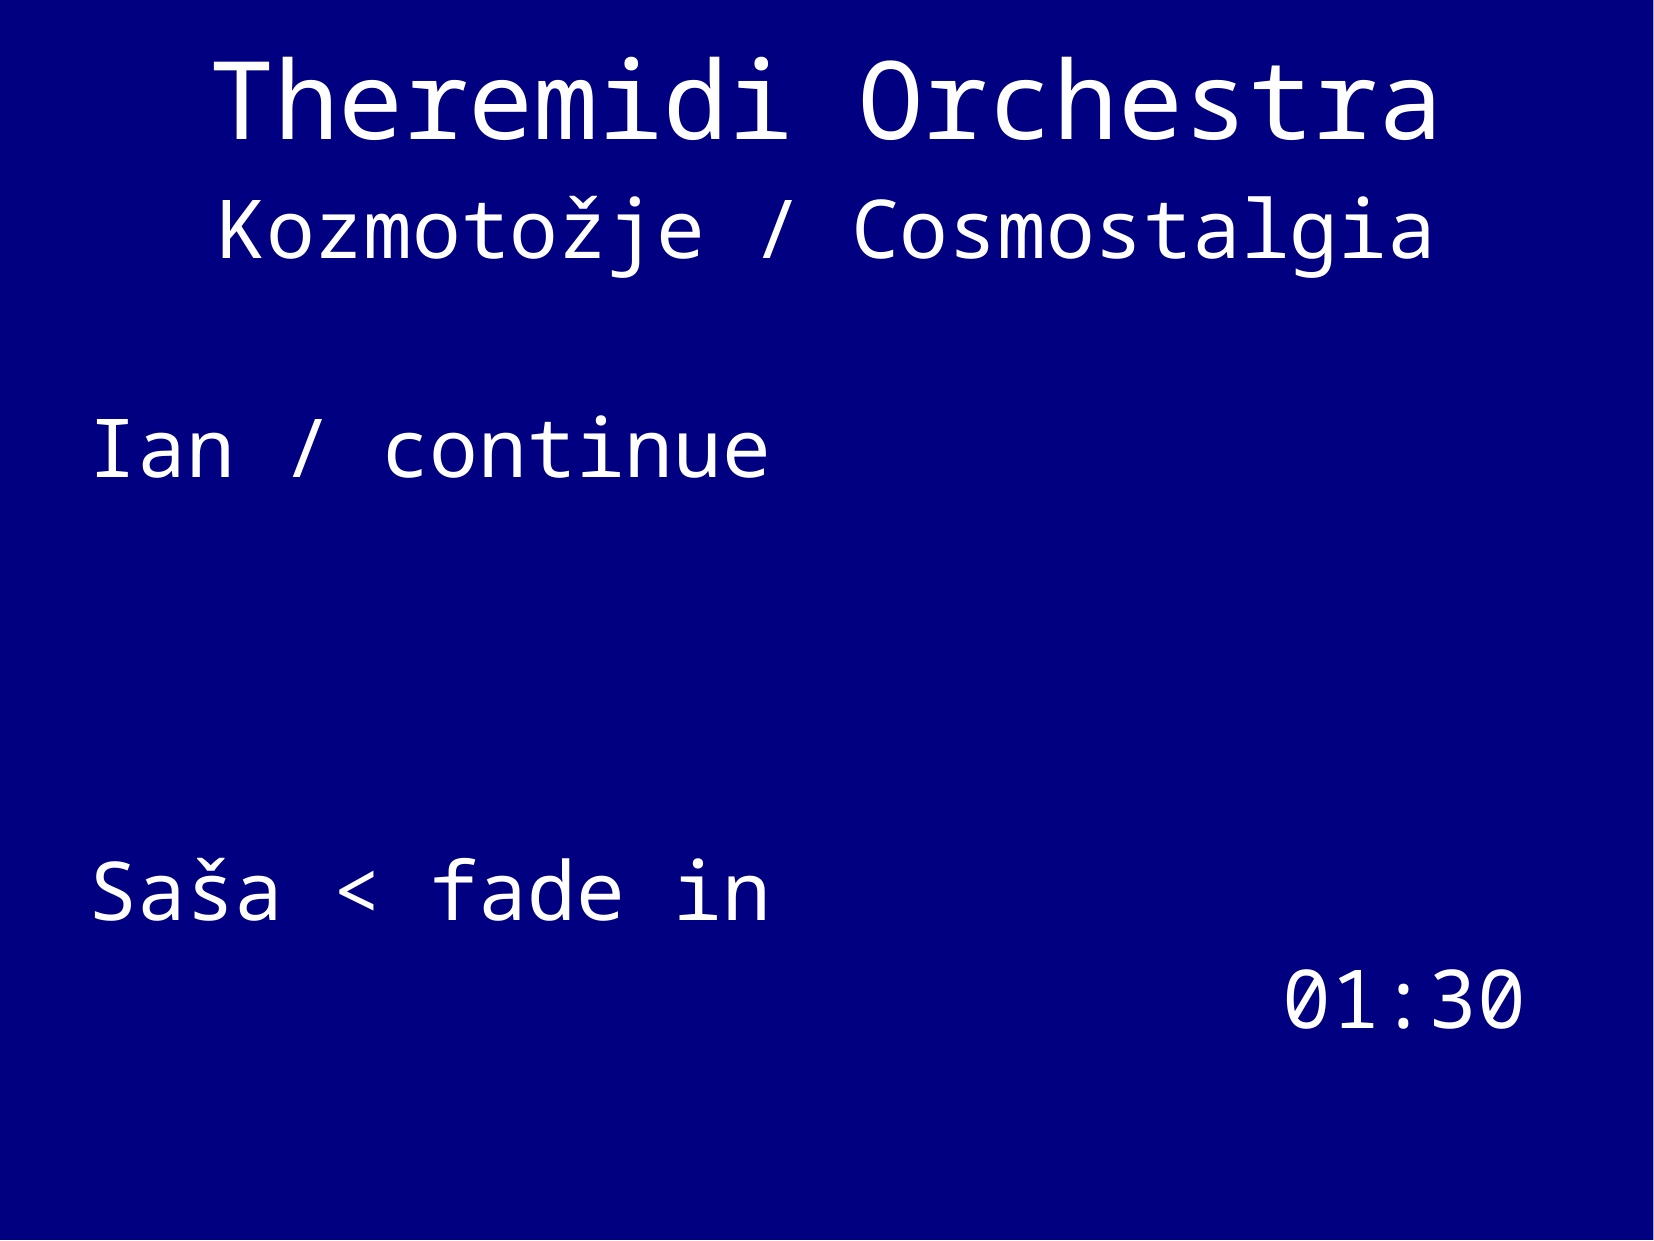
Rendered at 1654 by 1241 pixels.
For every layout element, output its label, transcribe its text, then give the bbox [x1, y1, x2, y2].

title Theremidi Orchestra Kozmotožje / Cosmostalgia [82, 49, 1571, 257]
text_box 01:30 [1282, 900, 1620, 1096]
subtitle Ian / continue Saša < fade in [88, 272, 1566, 1063]
